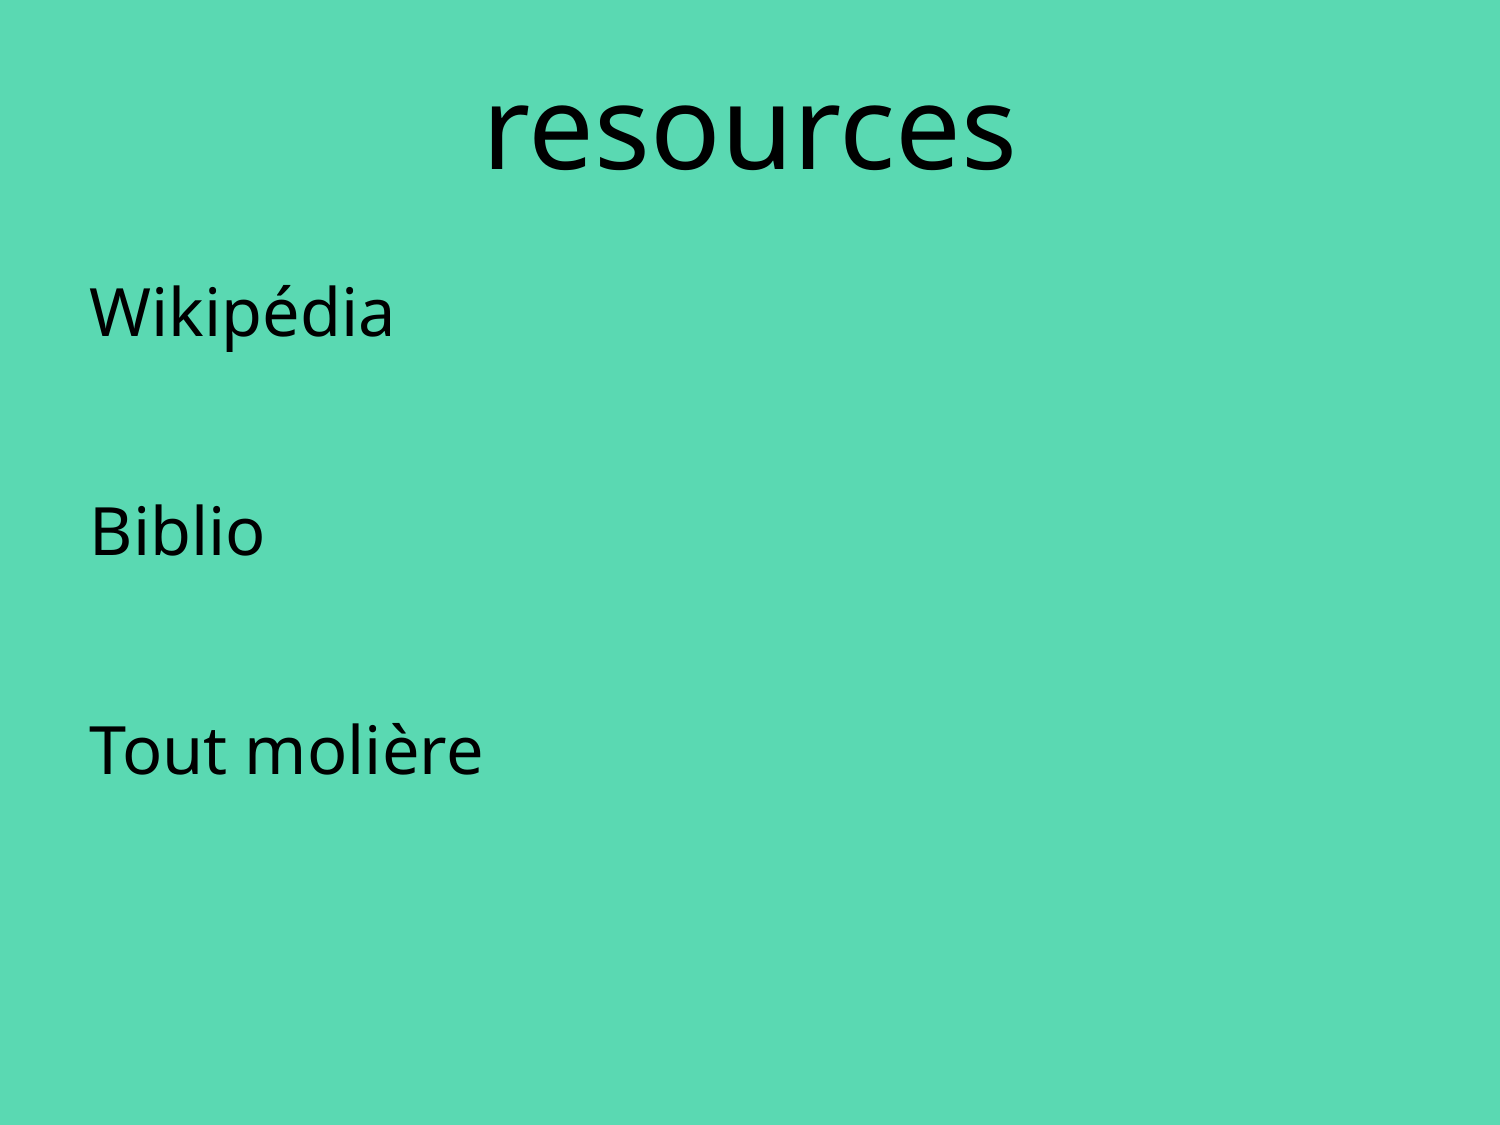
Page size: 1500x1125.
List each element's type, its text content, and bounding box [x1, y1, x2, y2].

list Wikipédia Biblio Tout molière [75, 262, 1425, 1005]
title resources [75, 45, 1425, 233]
